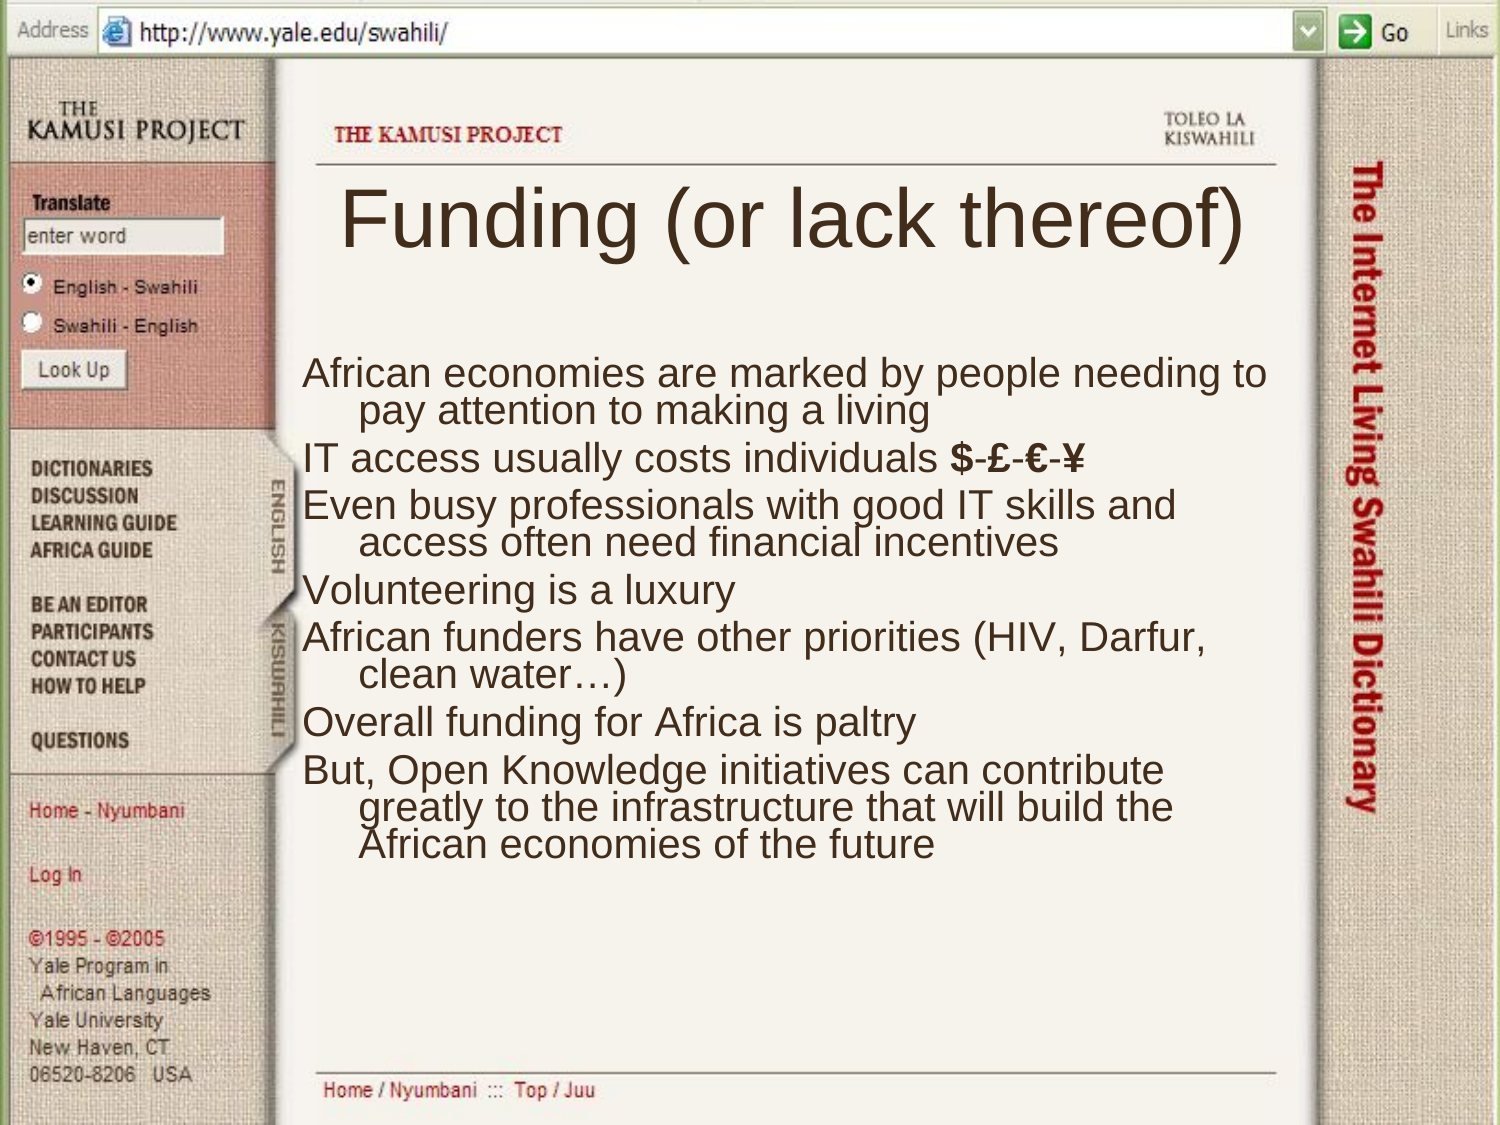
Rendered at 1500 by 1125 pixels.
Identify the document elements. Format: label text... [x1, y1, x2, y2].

picture [0, 0, 1500, 1125]
list African economies are marked by people needing to pay attention to making a living IT access usually costs individuals $-£-€-¥ Even busy professionals with good IT skills and access often need financial incentives Volunteering is a luxury African funders have other priorities (HIV, Darfur, clean water…) Overall funding for Africa is paltry But, Open Knowledge initiatives can contribute greatly to the infrastructure that will build the African economies of the future [287, 350, 1300, 1006]
title Funding (or lack thereof) [287, 124, 1300, 313]
